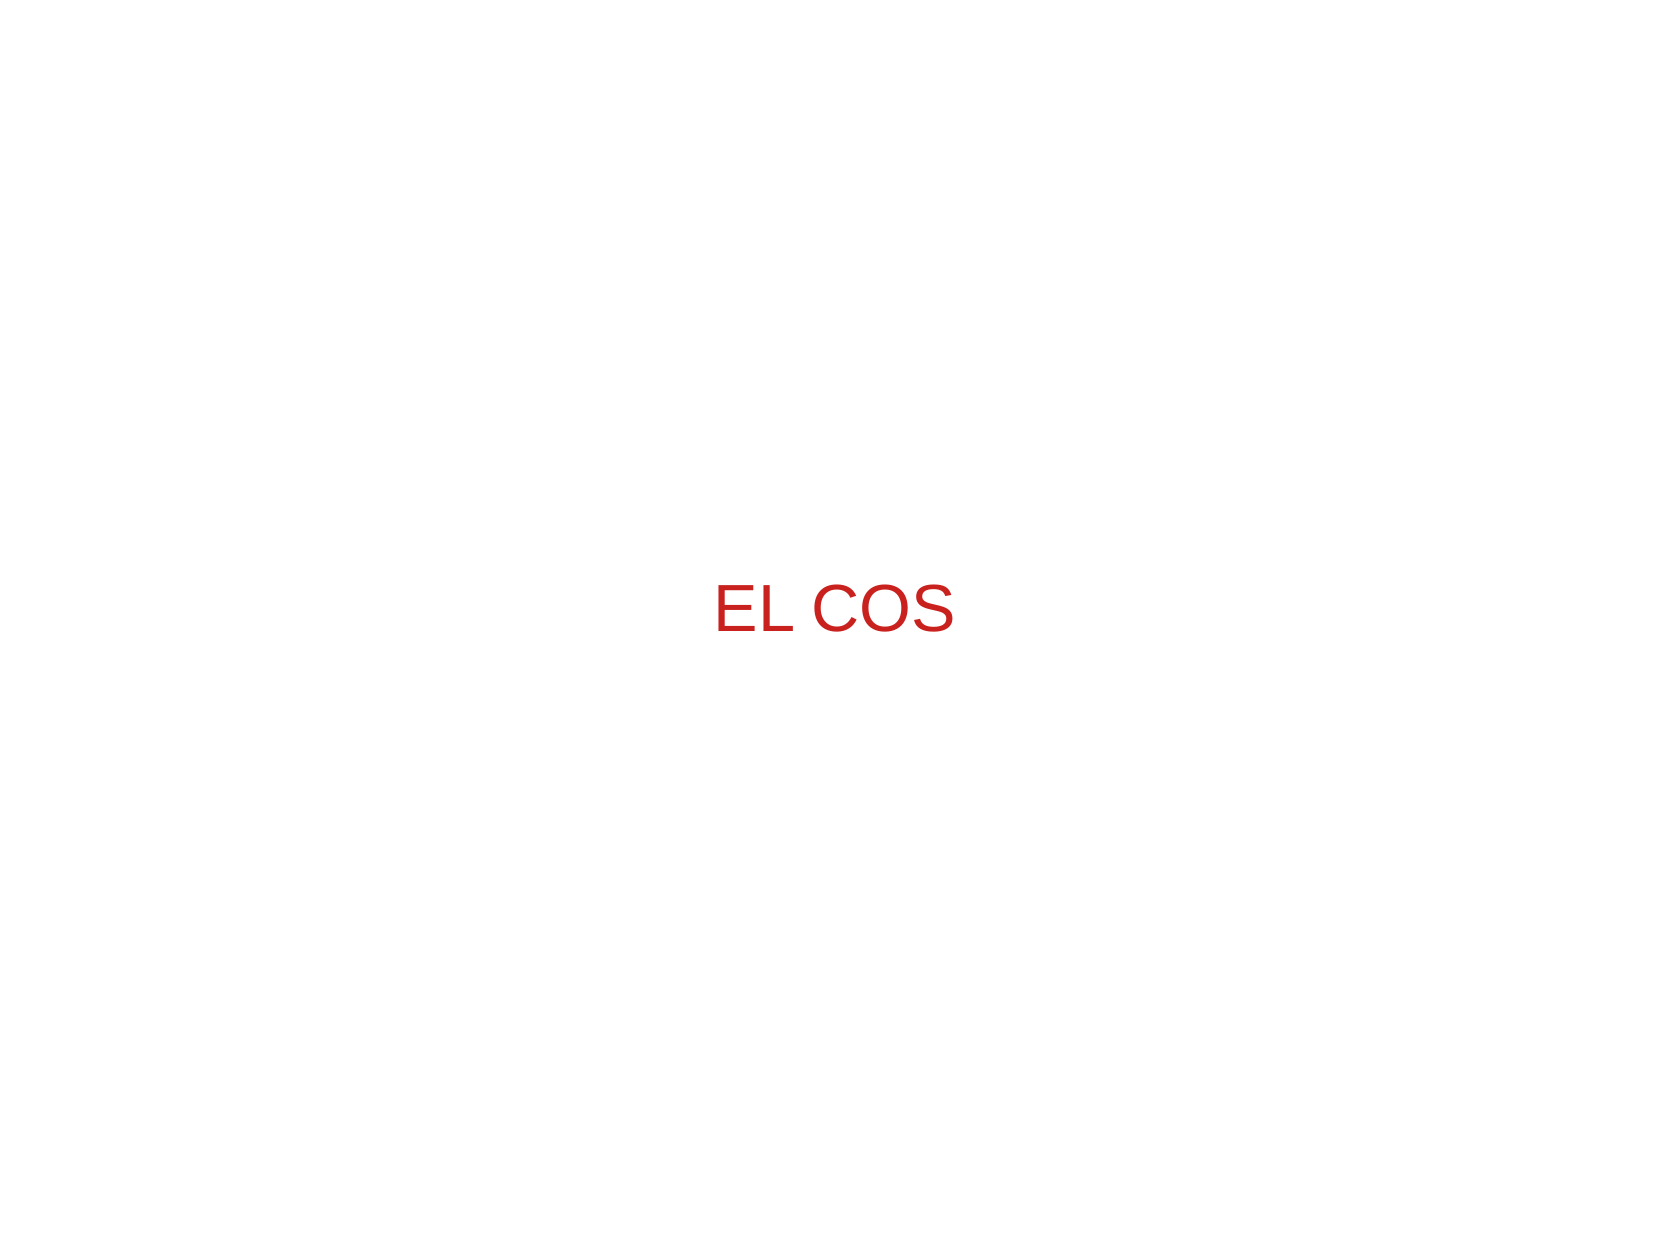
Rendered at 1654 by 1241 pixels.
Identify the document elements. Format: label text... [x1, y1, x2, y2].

text_box EL COS [488, 401, 1181, 807]
